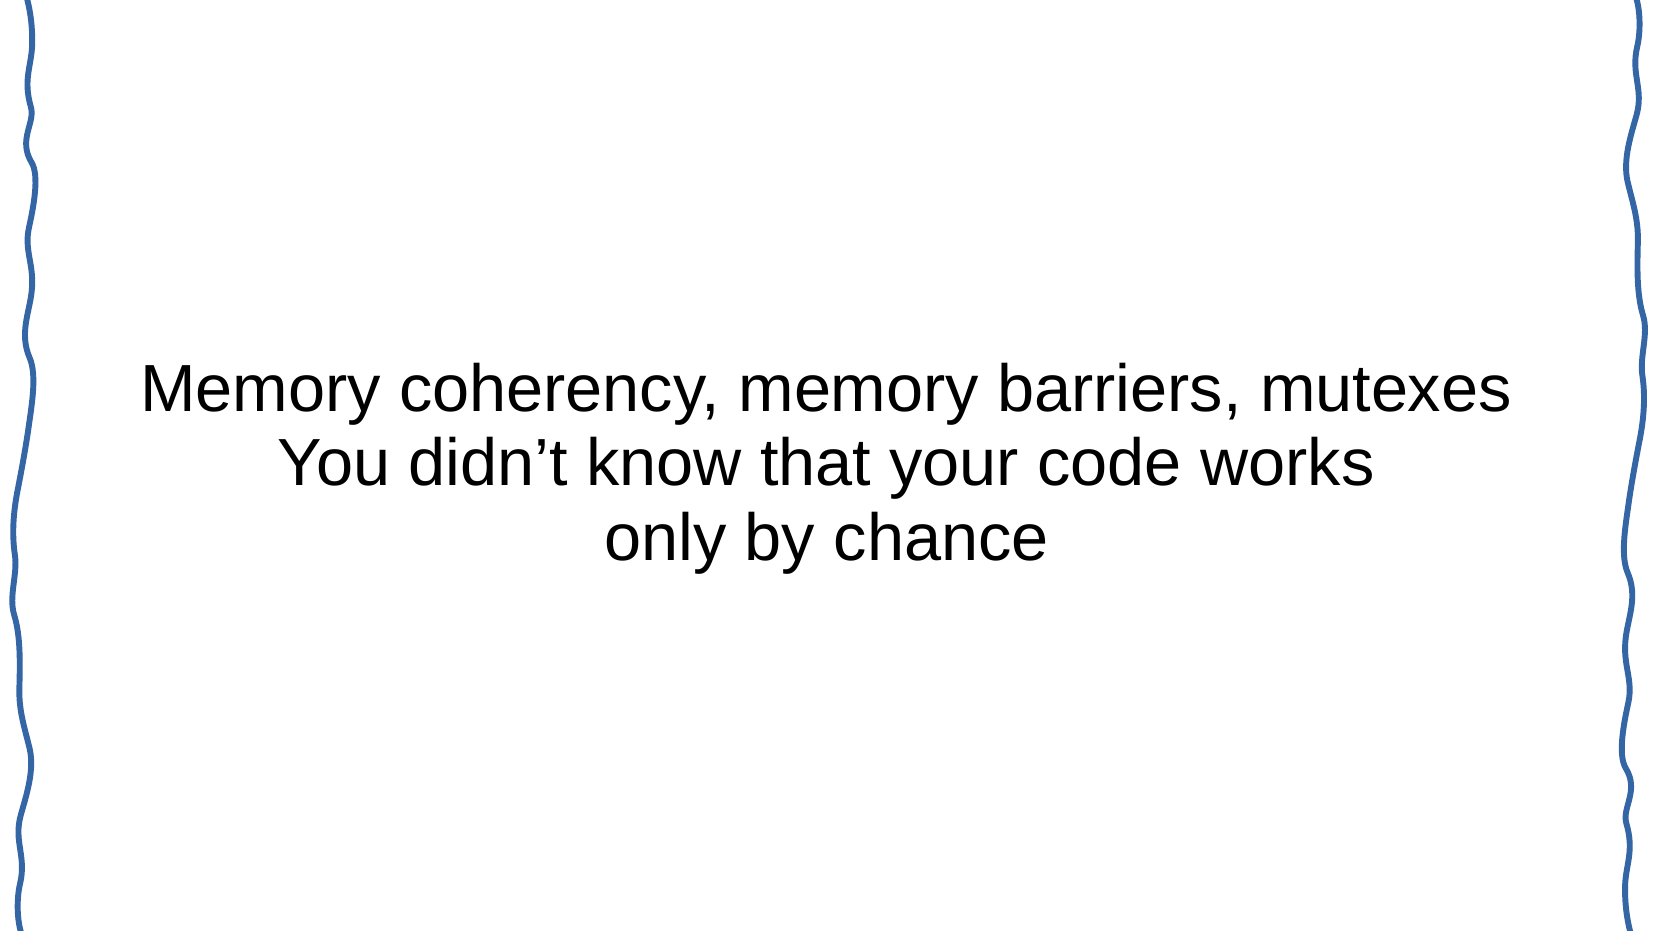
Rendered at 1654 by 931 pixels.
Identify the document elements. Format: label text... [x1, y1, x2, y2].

subtitle Memory coherency, memory barriers, mutexes You didn’t know that your code works only by chance [82, 74, 1571, 852]
